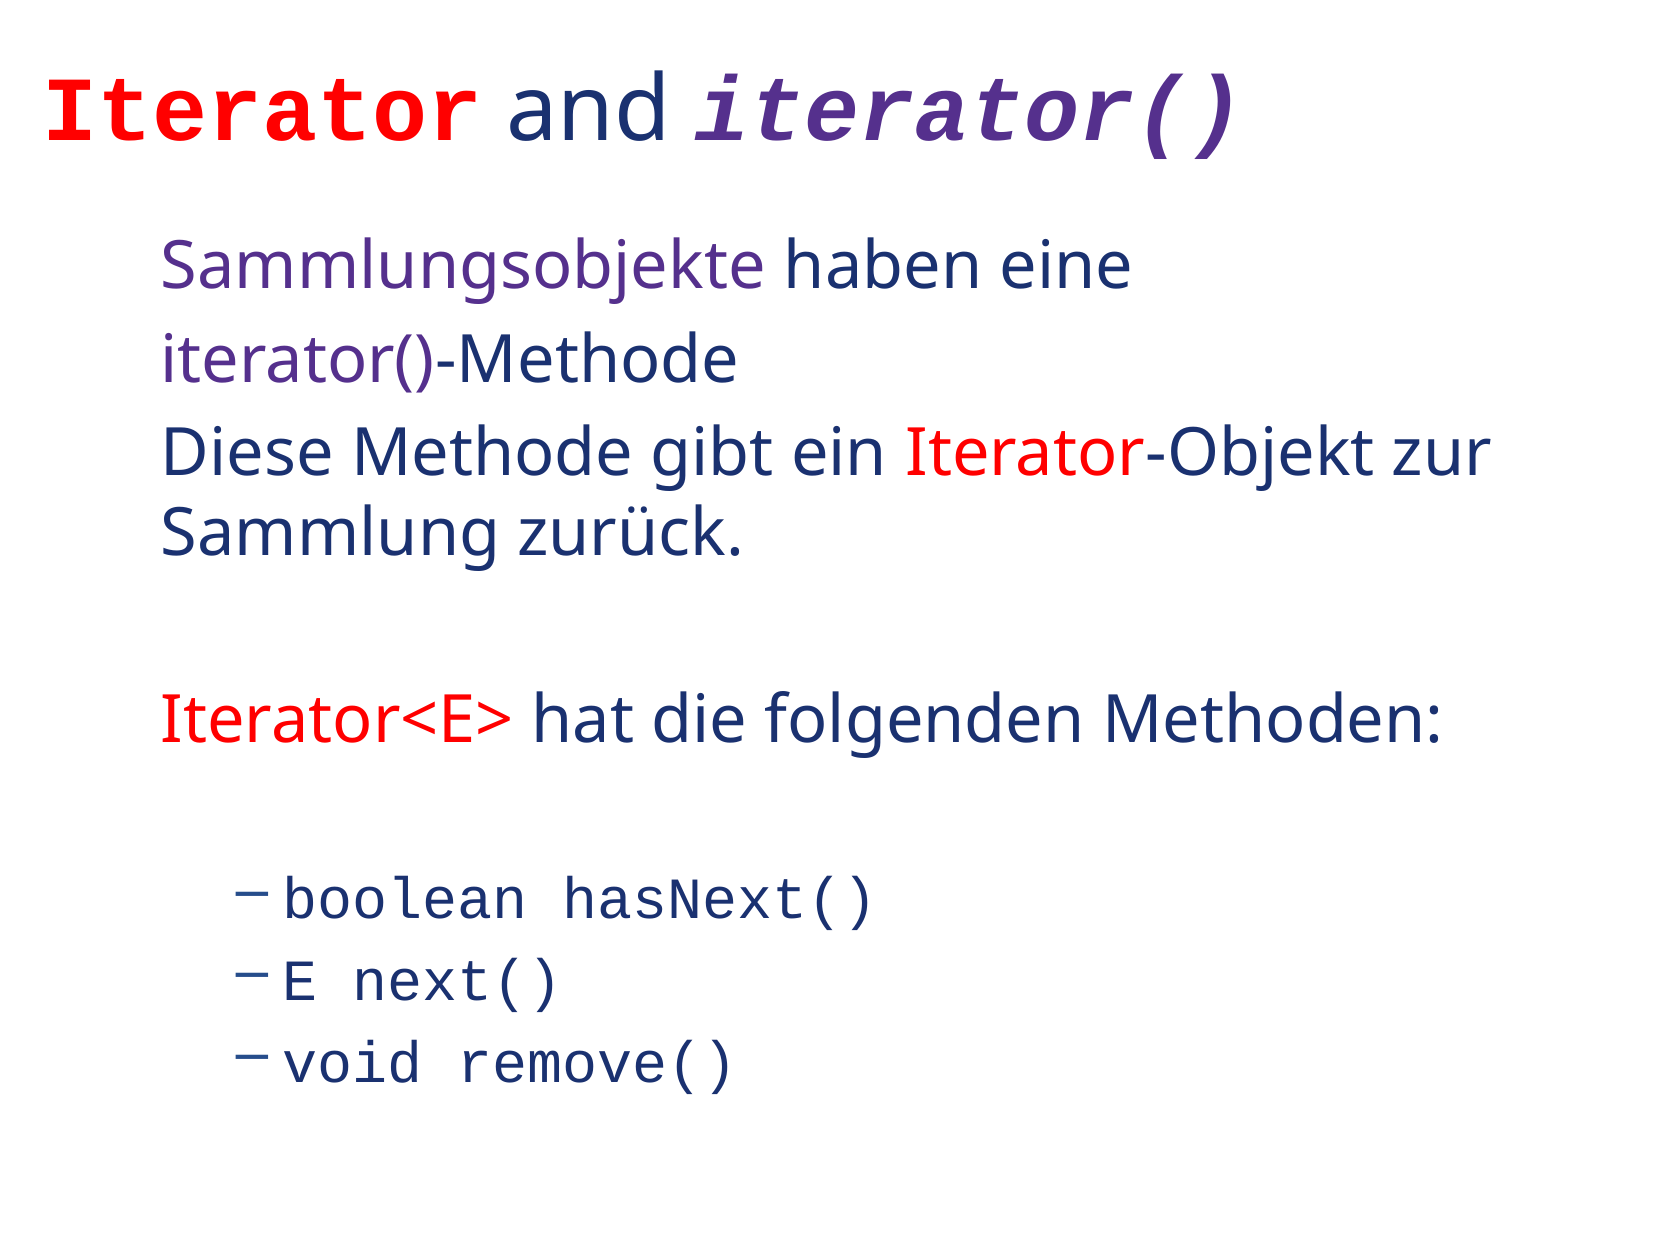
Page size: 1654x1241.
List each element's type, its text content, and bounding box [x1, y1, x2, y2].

title Iterator and iterator() [27, 0, 1447, 207]
subtitle Sammlungsobjekte haben eine iterator()-Methode Diese Methode gibt ein Iterator-Objekt zur Sammlung zurück. Iterator<E> hat die folgenden Methoden: boolean hasNext() E next() void remove() [145, 214, 1565, 532]
